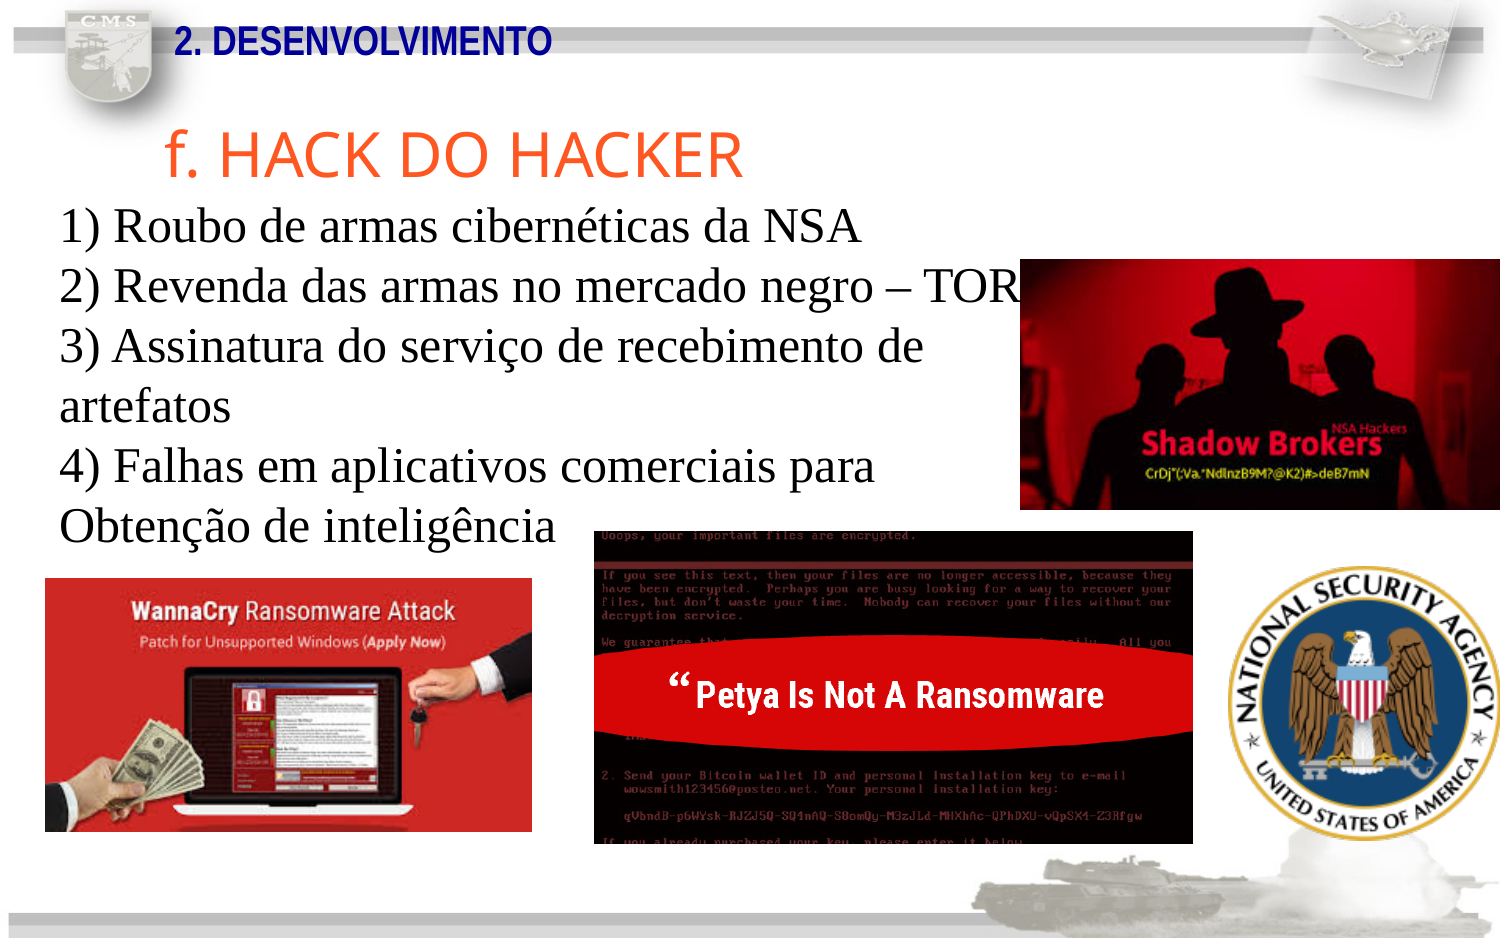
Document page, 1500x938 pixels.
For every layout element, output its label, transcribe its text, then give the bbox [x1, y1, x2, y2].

text_box 1) Roubo de armas cibernéticas da NSA 2) Revenda das armas no mercado negro – TOR 3) Assinatura do serviço de recebimento de artefatos 4) Falhas em aplicativos comerciais para Obtenção de inteligência [45, 184, 1137, 532]
text_box 2. DESENVOLVIMENTO [159, 6, 1305, 72]
text_box f. HACK DO HACKER [150, 107, 901, 195]
picture [0, 0, 1500, 938]
